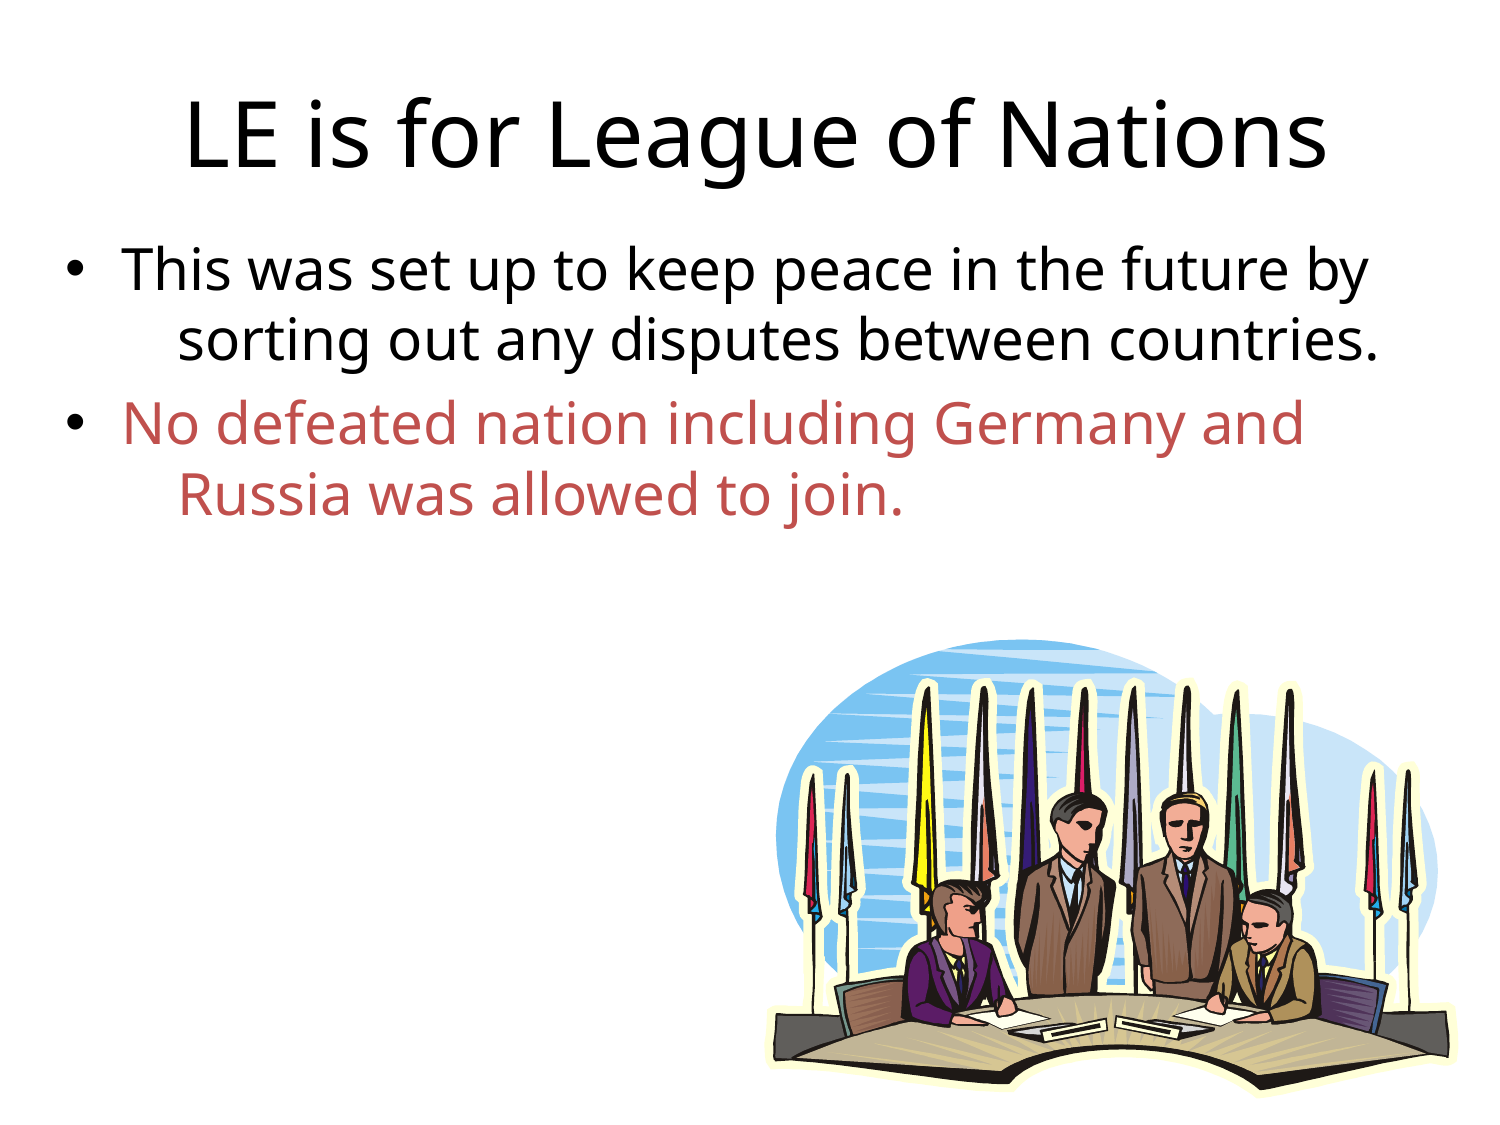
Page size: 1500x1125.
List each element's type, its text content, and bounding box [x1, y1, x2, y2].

picture [761, 639, 1461, 1099]
title LE is for League of Nations [50, 37, 1463, 225]
list This was set up to keep peace in the future by sorting out any disputes between countries. No defeated nation including Germany and Russia was allowed to join. [50, 224, 1447, 1051]
